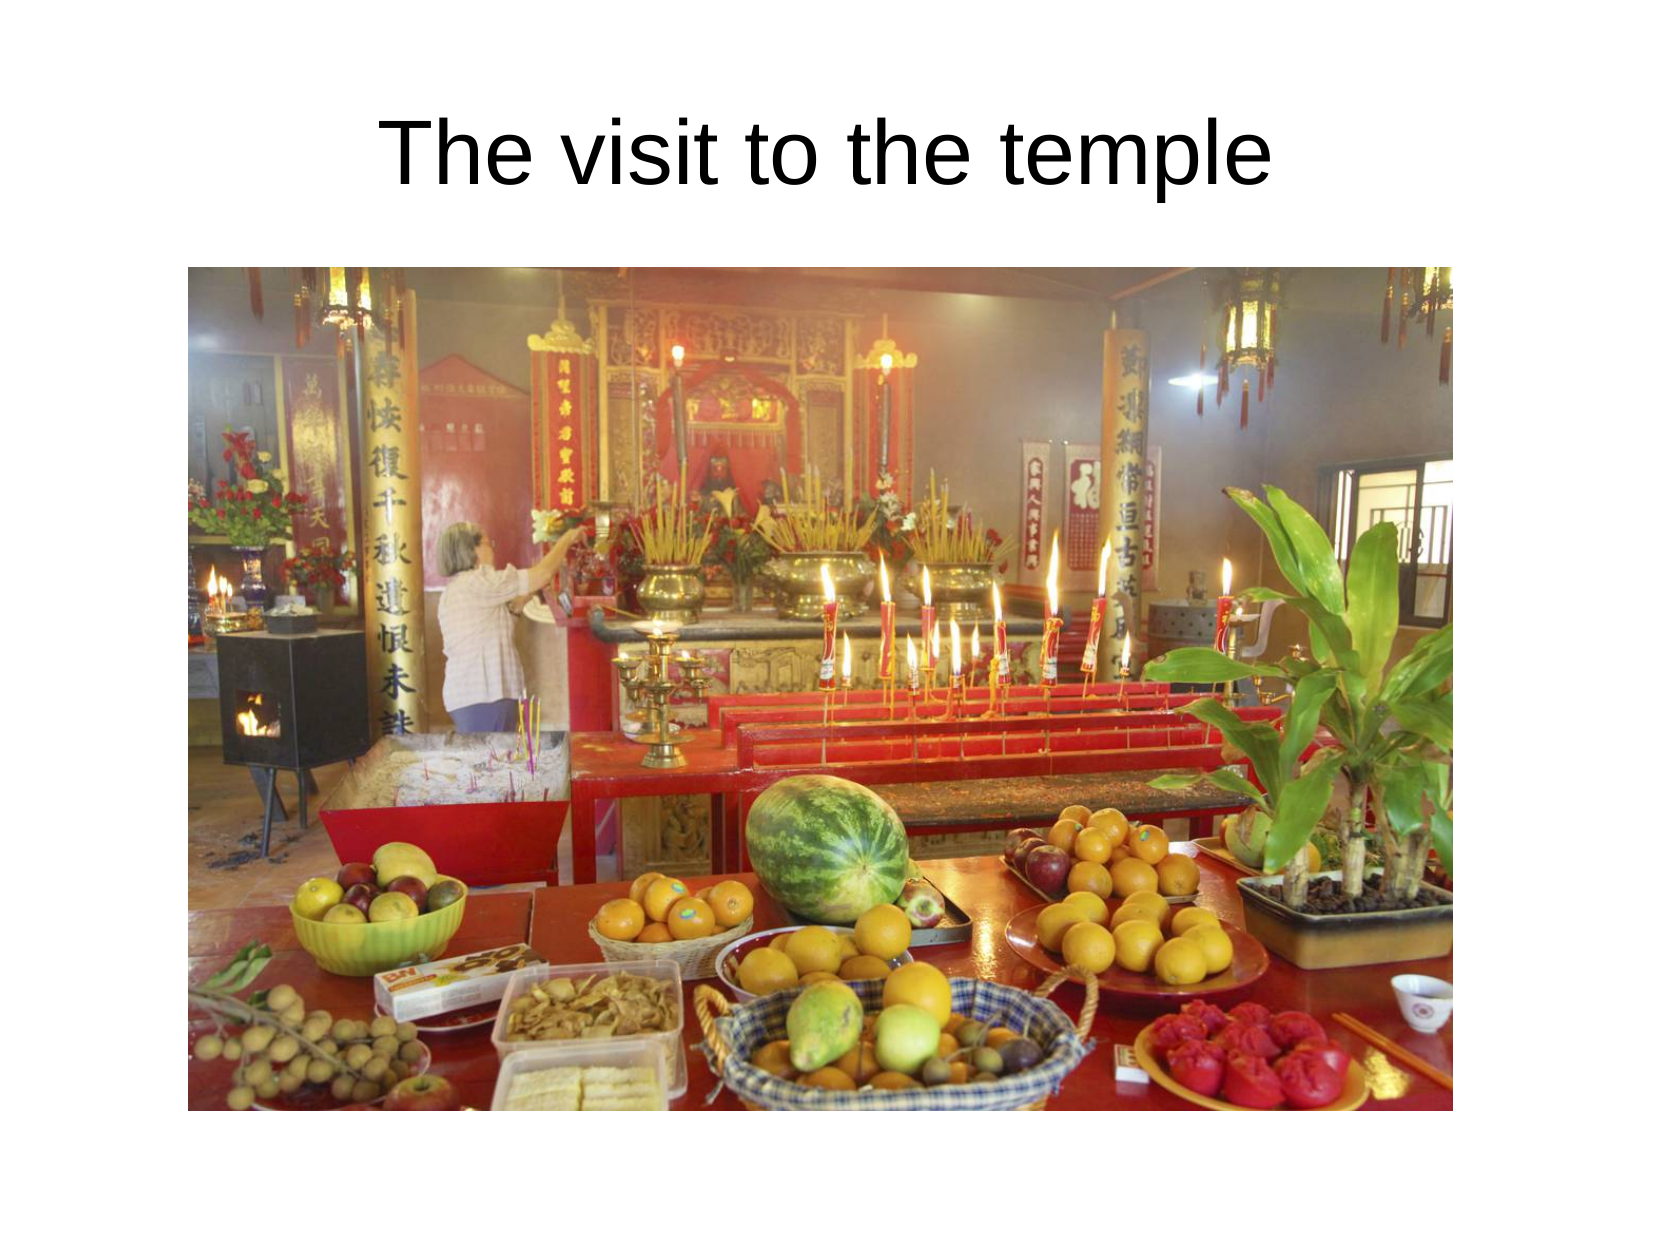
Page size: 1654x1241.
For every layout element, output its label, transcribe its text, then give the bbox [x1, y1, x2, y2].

picture [188, 267, 1453, 1111]
title The visit to the temple [82, 49, 1571, 257]
